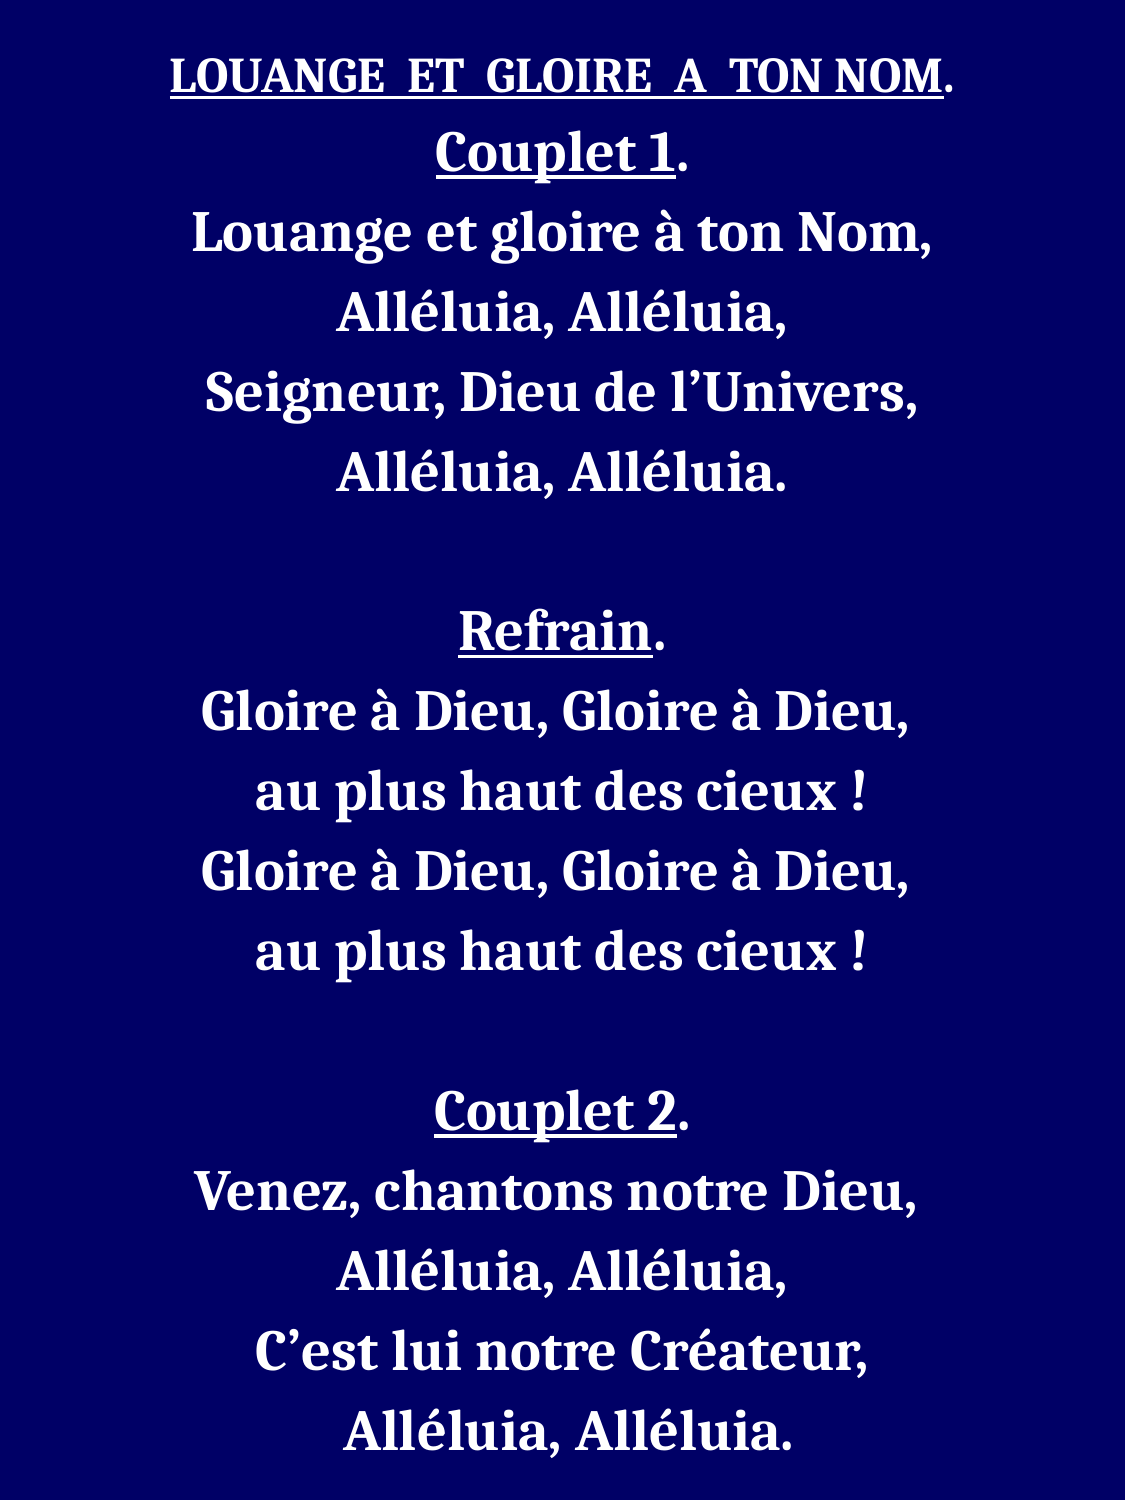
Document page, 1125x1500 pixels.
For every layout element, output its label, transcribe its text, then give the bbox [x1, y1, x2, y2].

text_box LOUANGE ET GLOIRE A TON NOM. Couplet 1. Louange et gloire à ton Nom, Alléluia, Alléluia, Seigneur, Dieu de l’Univers, Alléluia, Alléluia. Refrain. Gloire à Dieu, Gloire à Dieu, au plus haut des cieux ! Gloire à Dieu, Gloire à Dieu, au plus haut des cieux ! Couplet 2. Venez, chantons notre Dieu, Alléluia, Alléluia, C’est lui notre Créateur, Alléluia, Alléluia. [0, 35, 1125, 1341]
